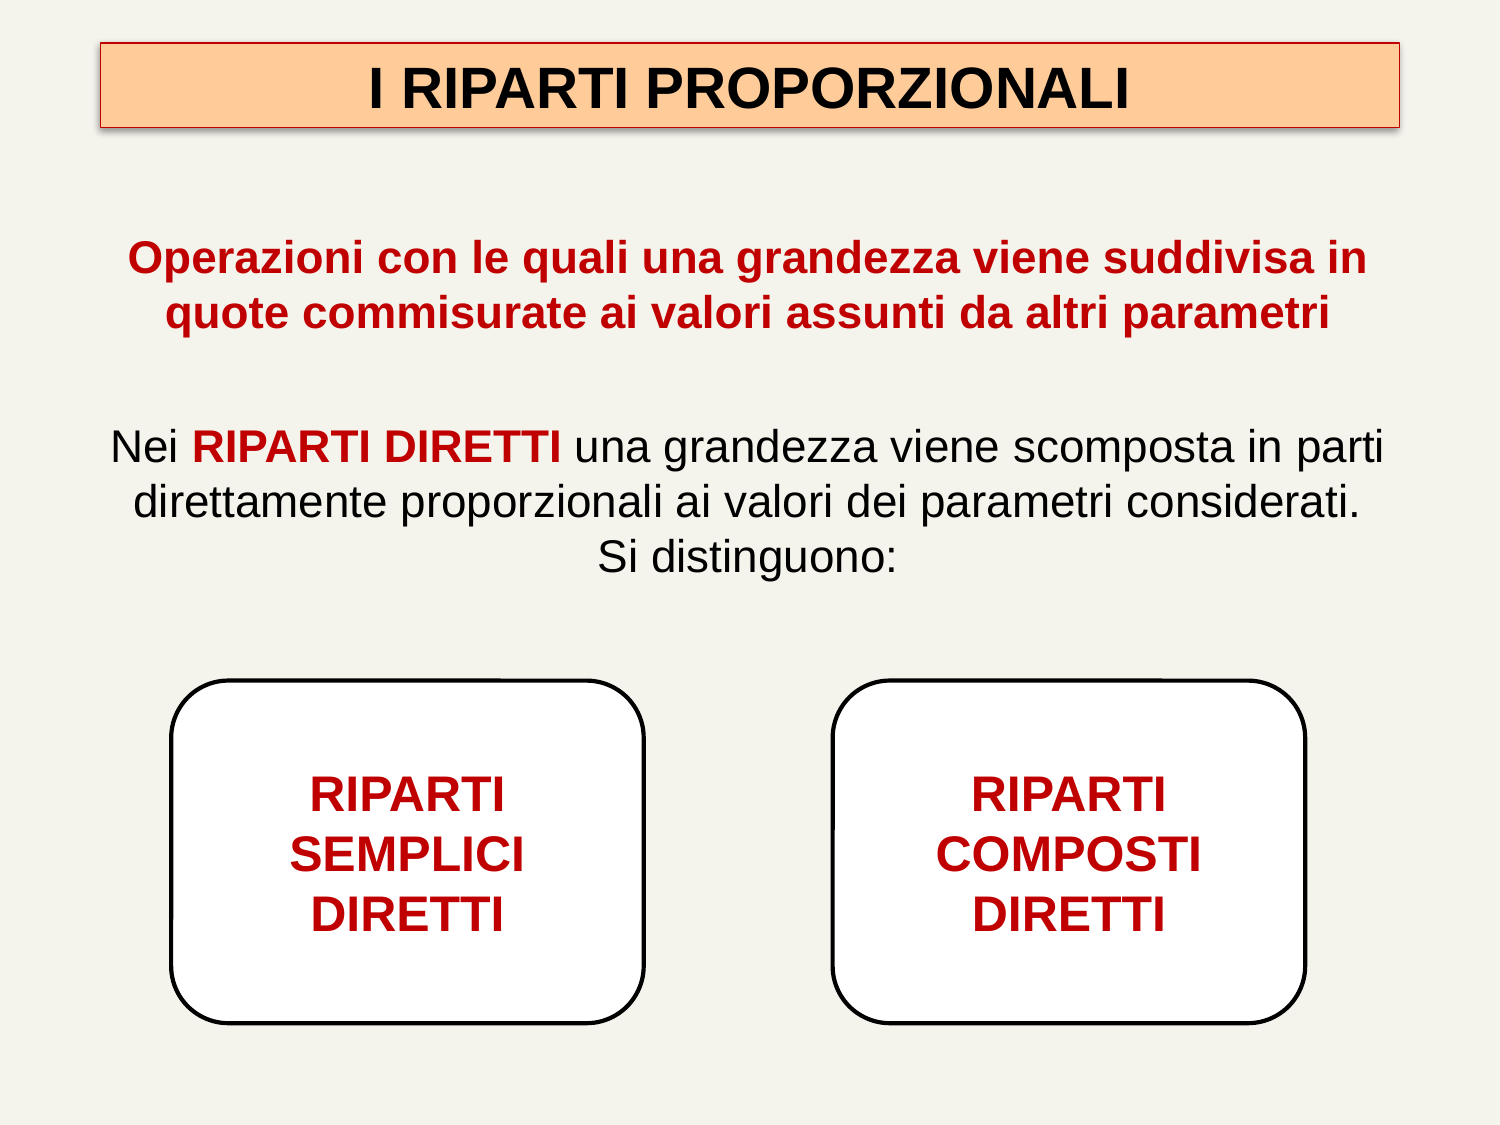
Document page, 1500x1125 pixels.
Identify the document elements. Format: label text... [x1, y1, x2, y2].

text_box I RIPARTI PROPORZIONALI [100, 42, 1400, 128]
text_box Nei RIPARTI DIRETTI una grandezza viene scomposta in parti direttamente proporzionali ai valori dei parametri considerati. Si distinguono: [68, 408, 1428, 589]
text_box RIPARTI SEMPLICI DIRETTI [171, 680, 644, 1024]
text_box Operazioni con le quali una grandezza viene suddivisa in quote commisurate ai valori assunti da altri parametri [98, 219, 1398, 345]
text_box RIPARTI COMPOSTI DIRETTI [832, 680, 1306, 1024]
